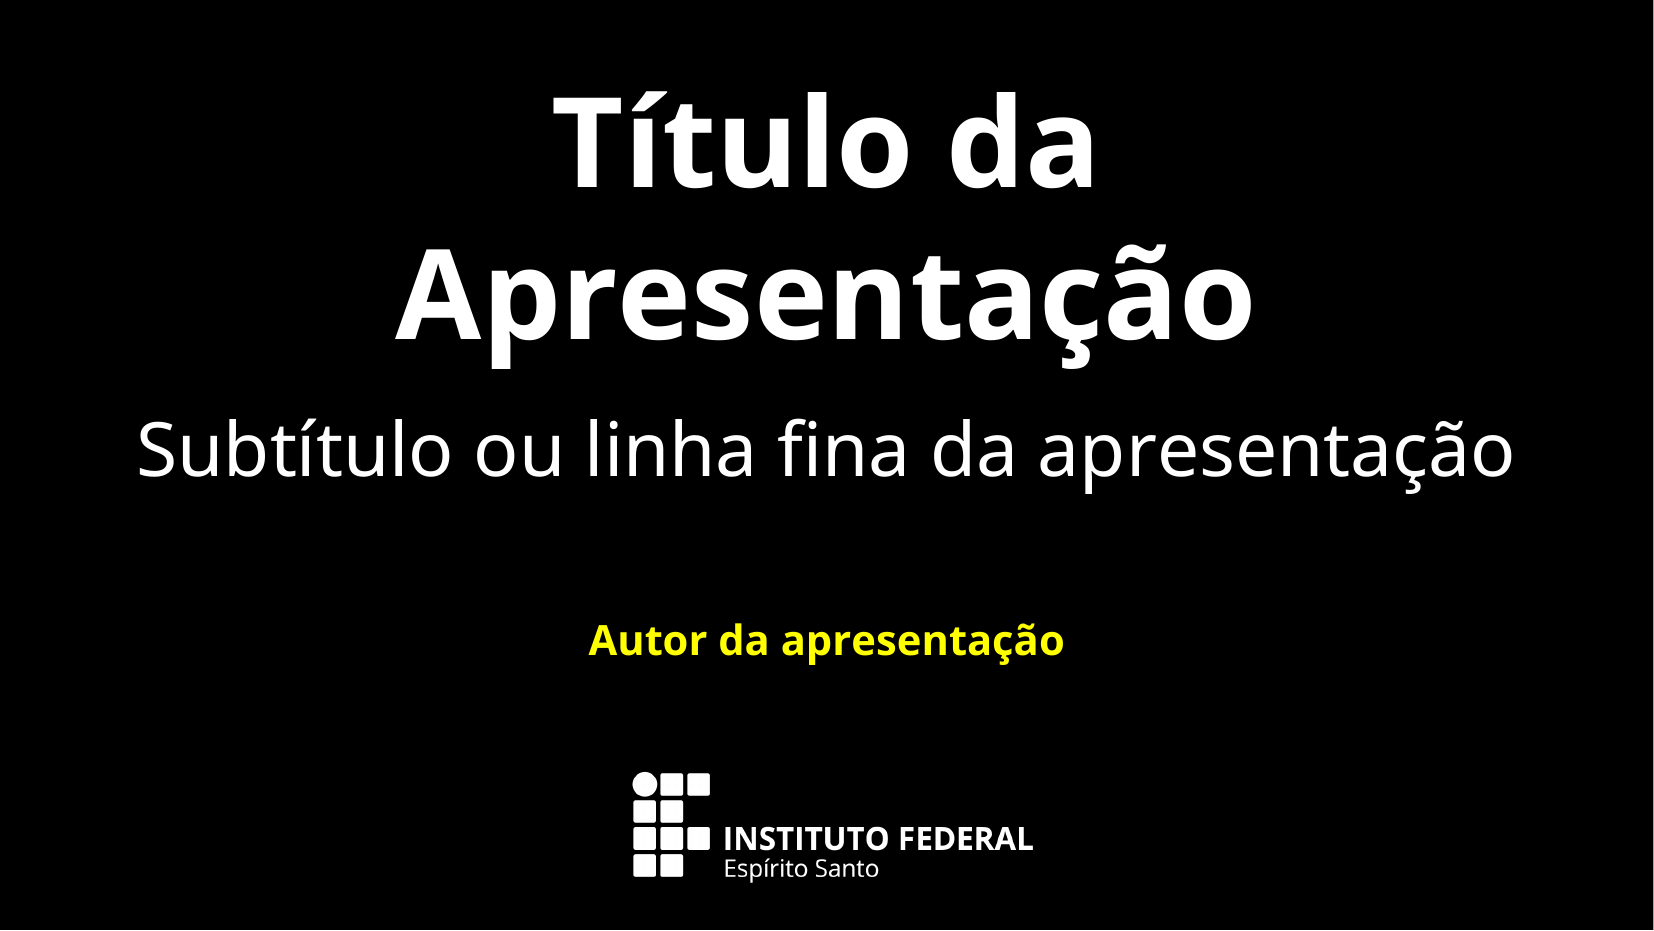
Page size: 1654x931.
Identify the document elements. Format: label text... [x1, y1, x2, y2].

text_box Autor da apresentação [0, 605, 1654, 665]
text_box Subtítulo ou linha fina da apresentação [0, 416, 1654, 476]
text_box Título da Apresentação [0, 53, 1654, 373]
picture [566, 720, 1099, 931]
